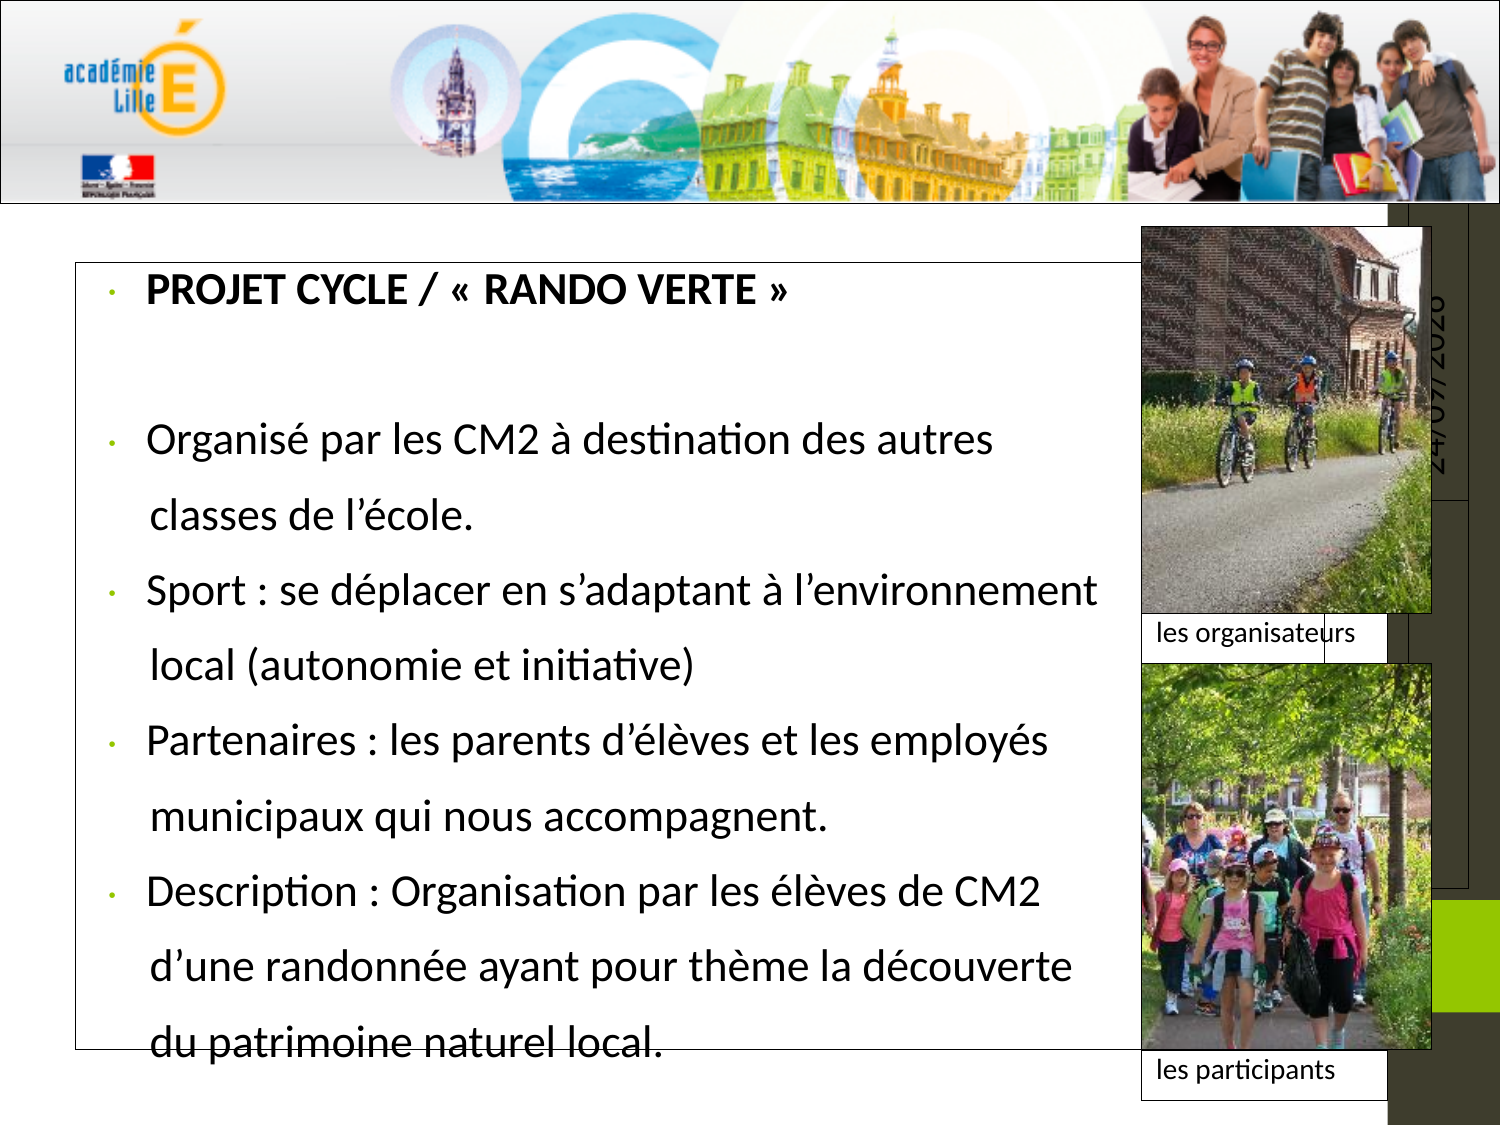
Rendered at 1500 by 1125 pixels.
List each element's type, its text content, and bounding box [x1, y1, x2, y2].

list PROJET CYCLE / « RANDO VERTE » Organisé par les CM2 à destination des autres classes de l’école. Sport : se déplacer en s’adaptant à l’environnement local (autonomie et initiative) Partenaires : les parents d’élèves et les employés municipaux qui nous accompagnent. Description : Organisation par les élèves de CM2 d’une randonnée ayant pour thème la découverte du patrimoine naturel local. [75, 262, 1141, 1050]
picture [0, 0, 1500, 204]
picture [1141, 226, 1432, 614]
text_box les organisateurs [1141, 613, 1388, 664]
text_box les participants [1141, 1050, 1388, 1101]
picture [1141, 663, 1432, 1050]
